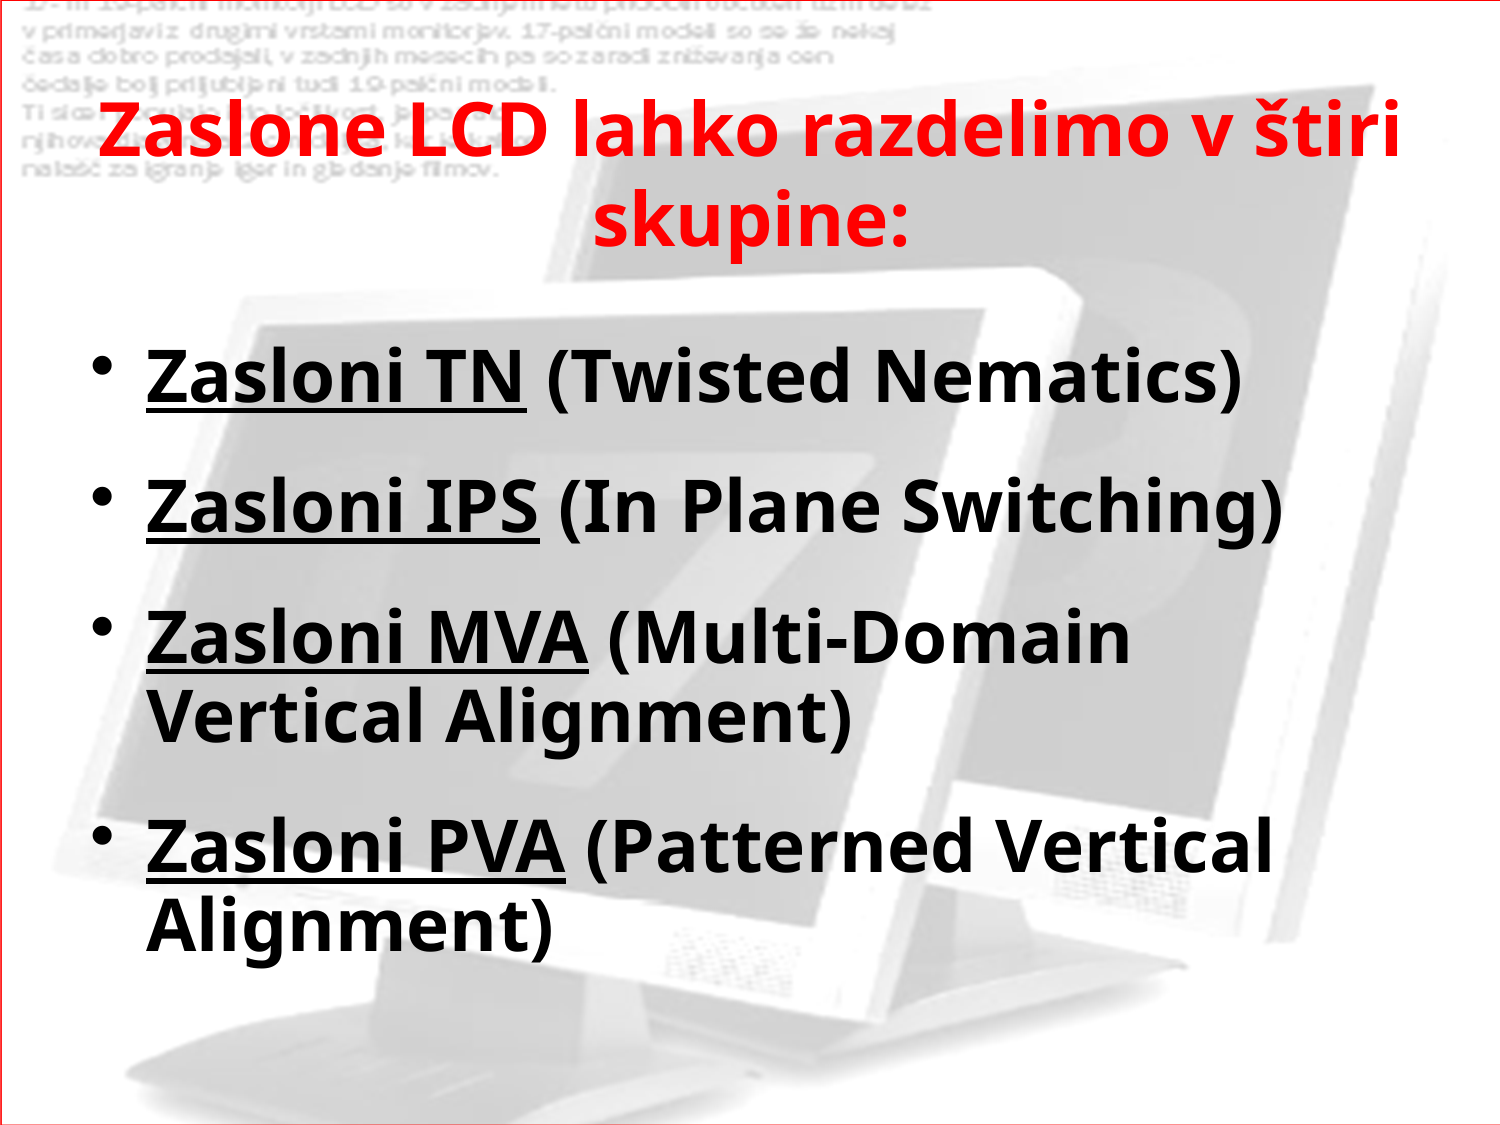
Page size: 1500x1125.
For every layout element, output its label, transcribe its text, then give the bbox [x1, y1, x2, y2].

picture [0, 0, 1500, 1125]
title Zaslone LCD lahko razdelimo v štiri skupine: [76, 78, 1427, 266]
list Zasloni TN (Twisted Nematics) Zasloni IPS (In Plane Switching) Zasloni MVA (Multi-Domain Vertical Alignment) Zasloni PVA (Patterned Vertical Alignment) [75, 267, 1436, 1047]
